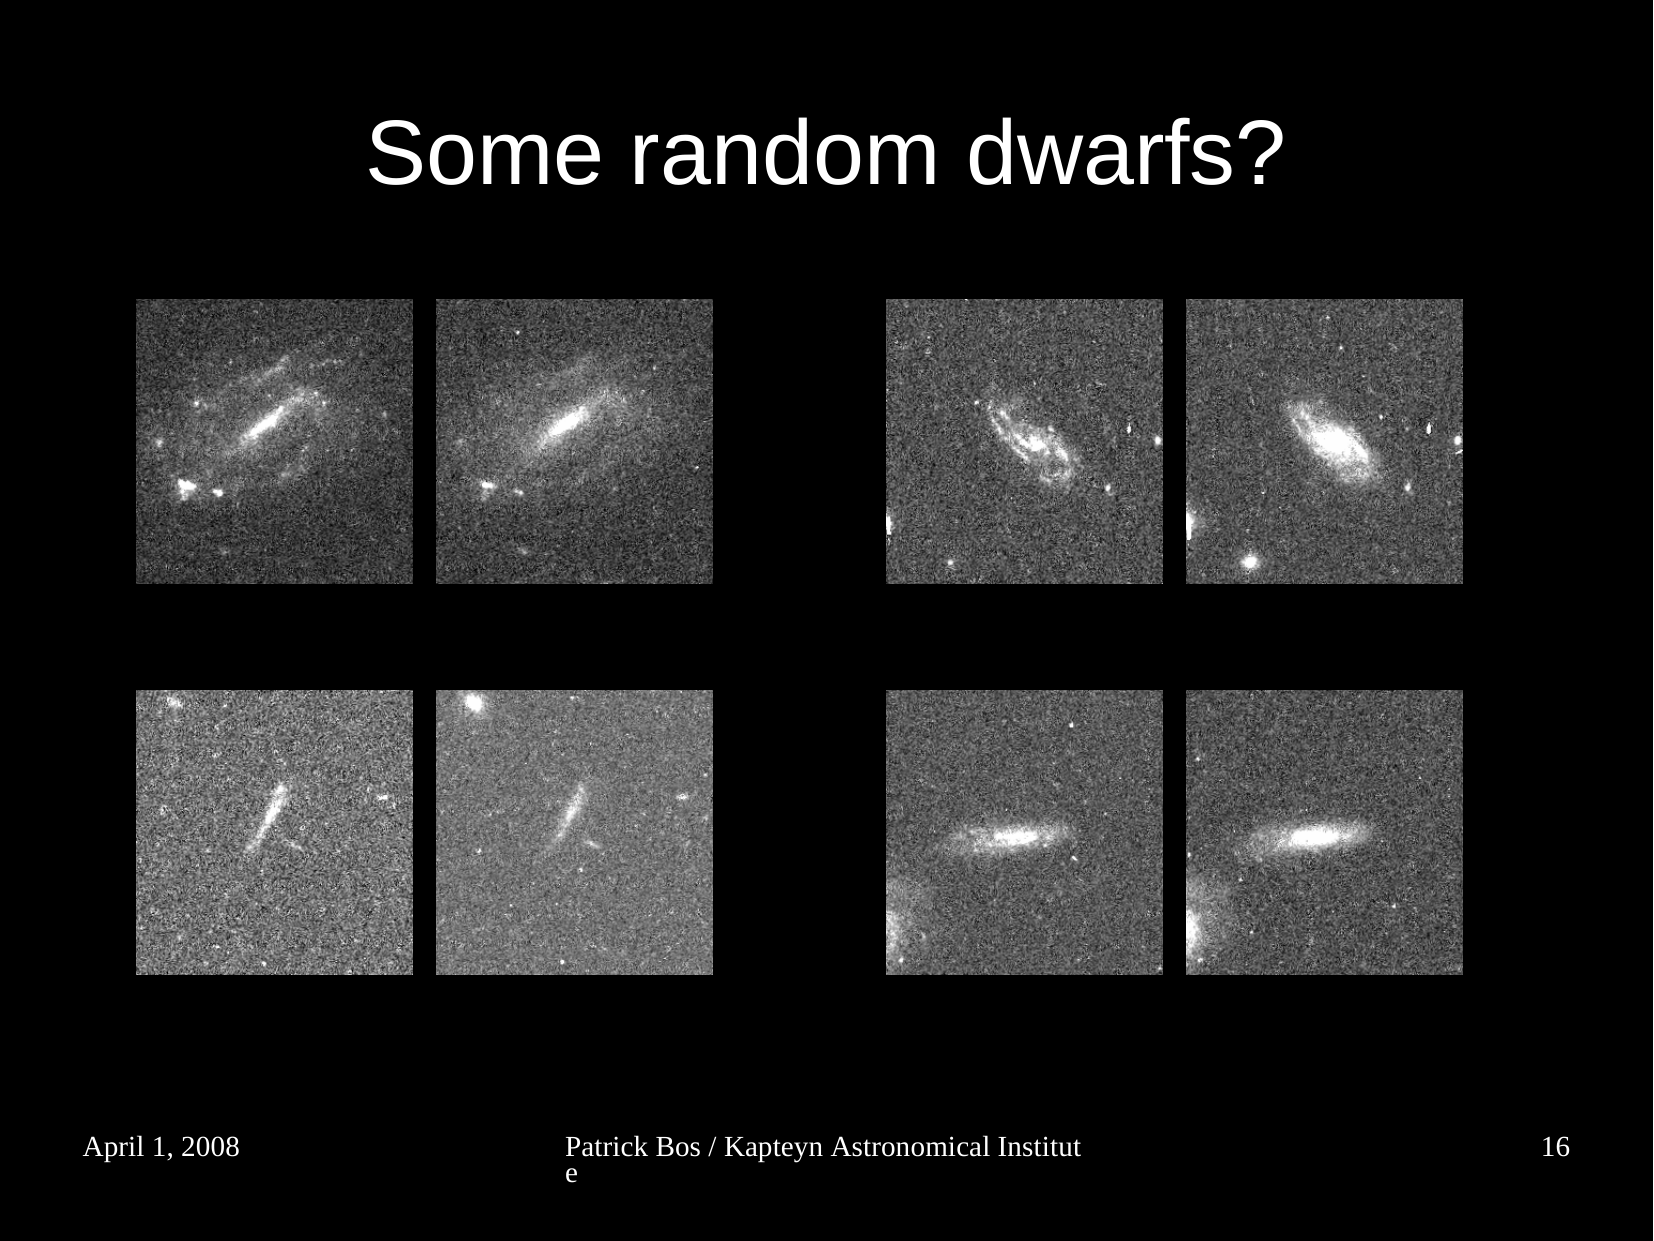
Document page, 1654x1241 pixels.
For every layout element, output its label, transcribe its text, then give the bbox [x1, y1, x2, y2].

picture [1186, 690, 1463, 976]
picture [886, 690, 1163, 976]
picture [136, 299, 413, 584]
picture [886, 299, 1163, 584]
picture [1186, 299, 1463, 584]
picture [436, 299, 713, 584]
picture [136, 690, 413, 976]
picture [436, 690, 713, 976]
title Some random dwarfs? [82, 56, 1571, 250]
